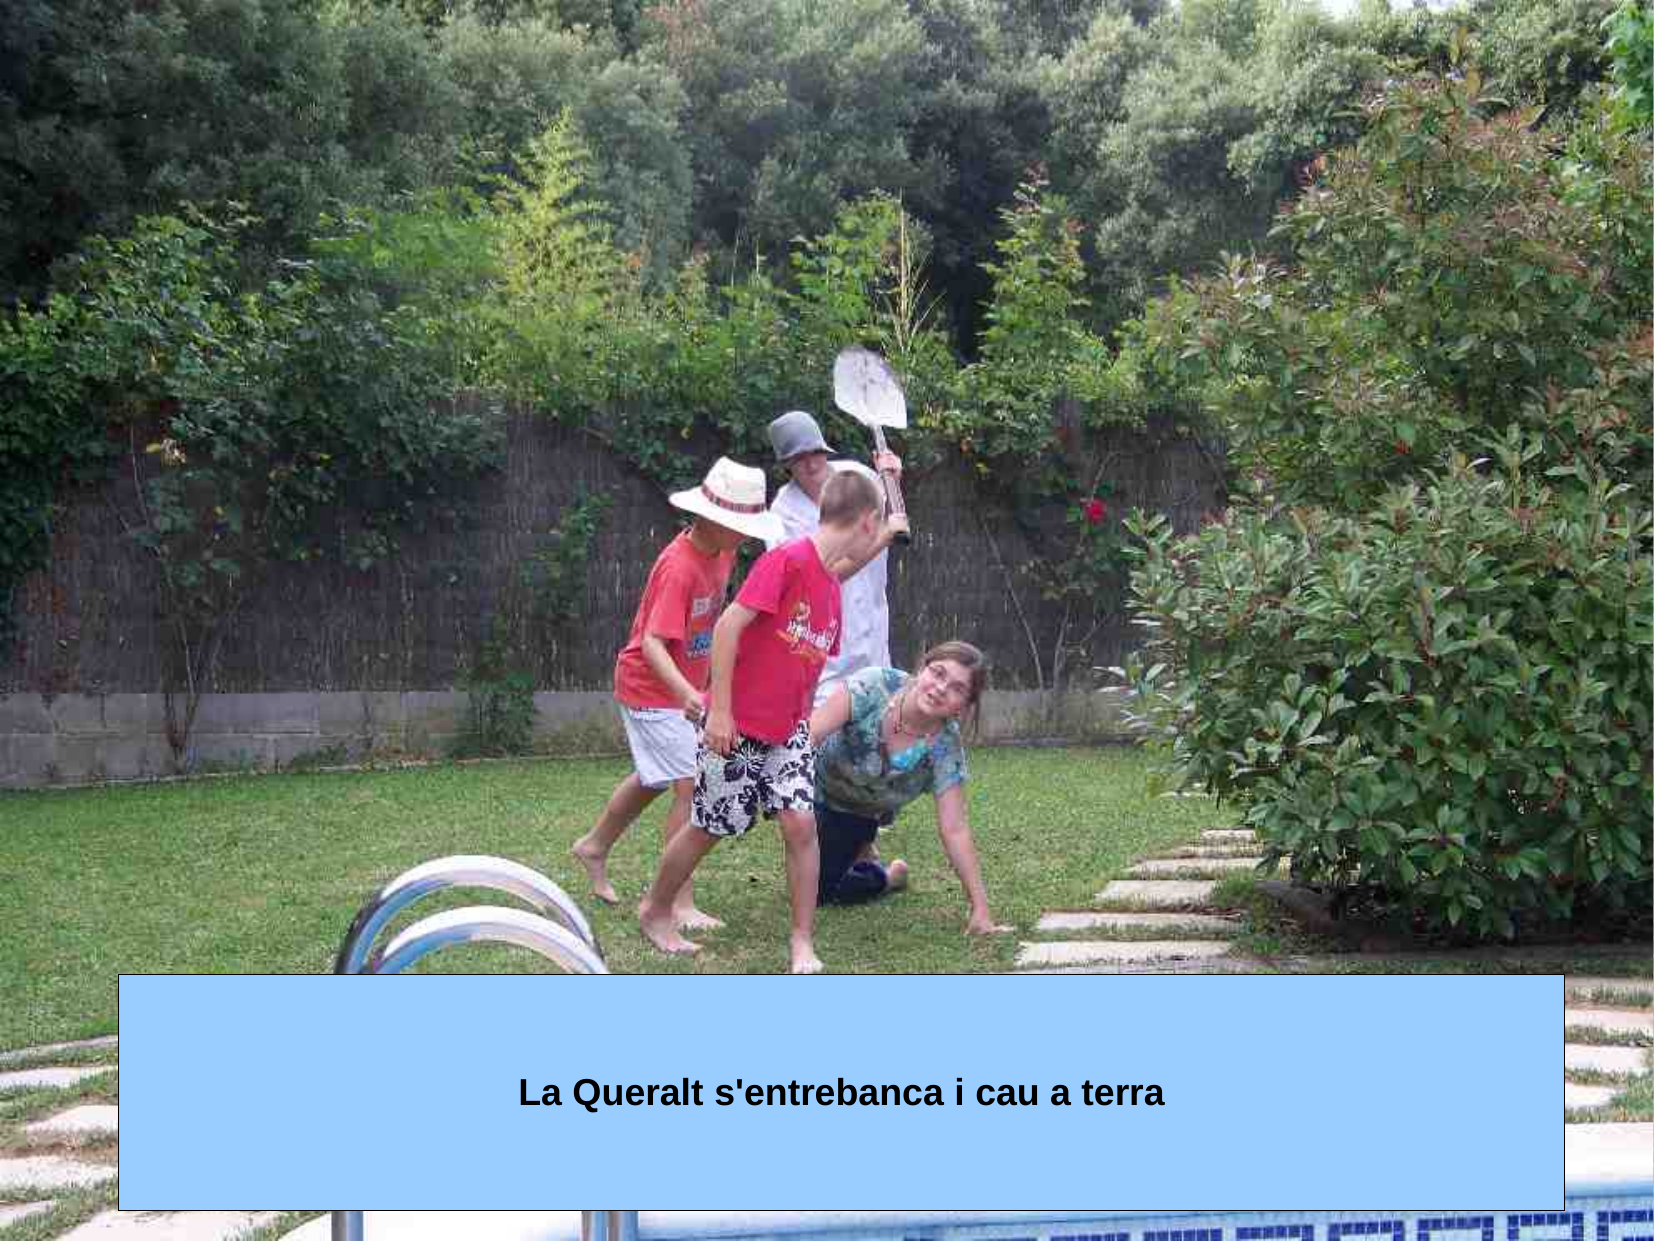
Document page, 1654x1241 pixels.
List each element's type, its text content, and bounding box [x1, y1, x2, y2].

picture [0, 0, 1654, 1241]
text_box La Queralt s'entrebanca i cau a terra [118, 974, 1565, 1211]
